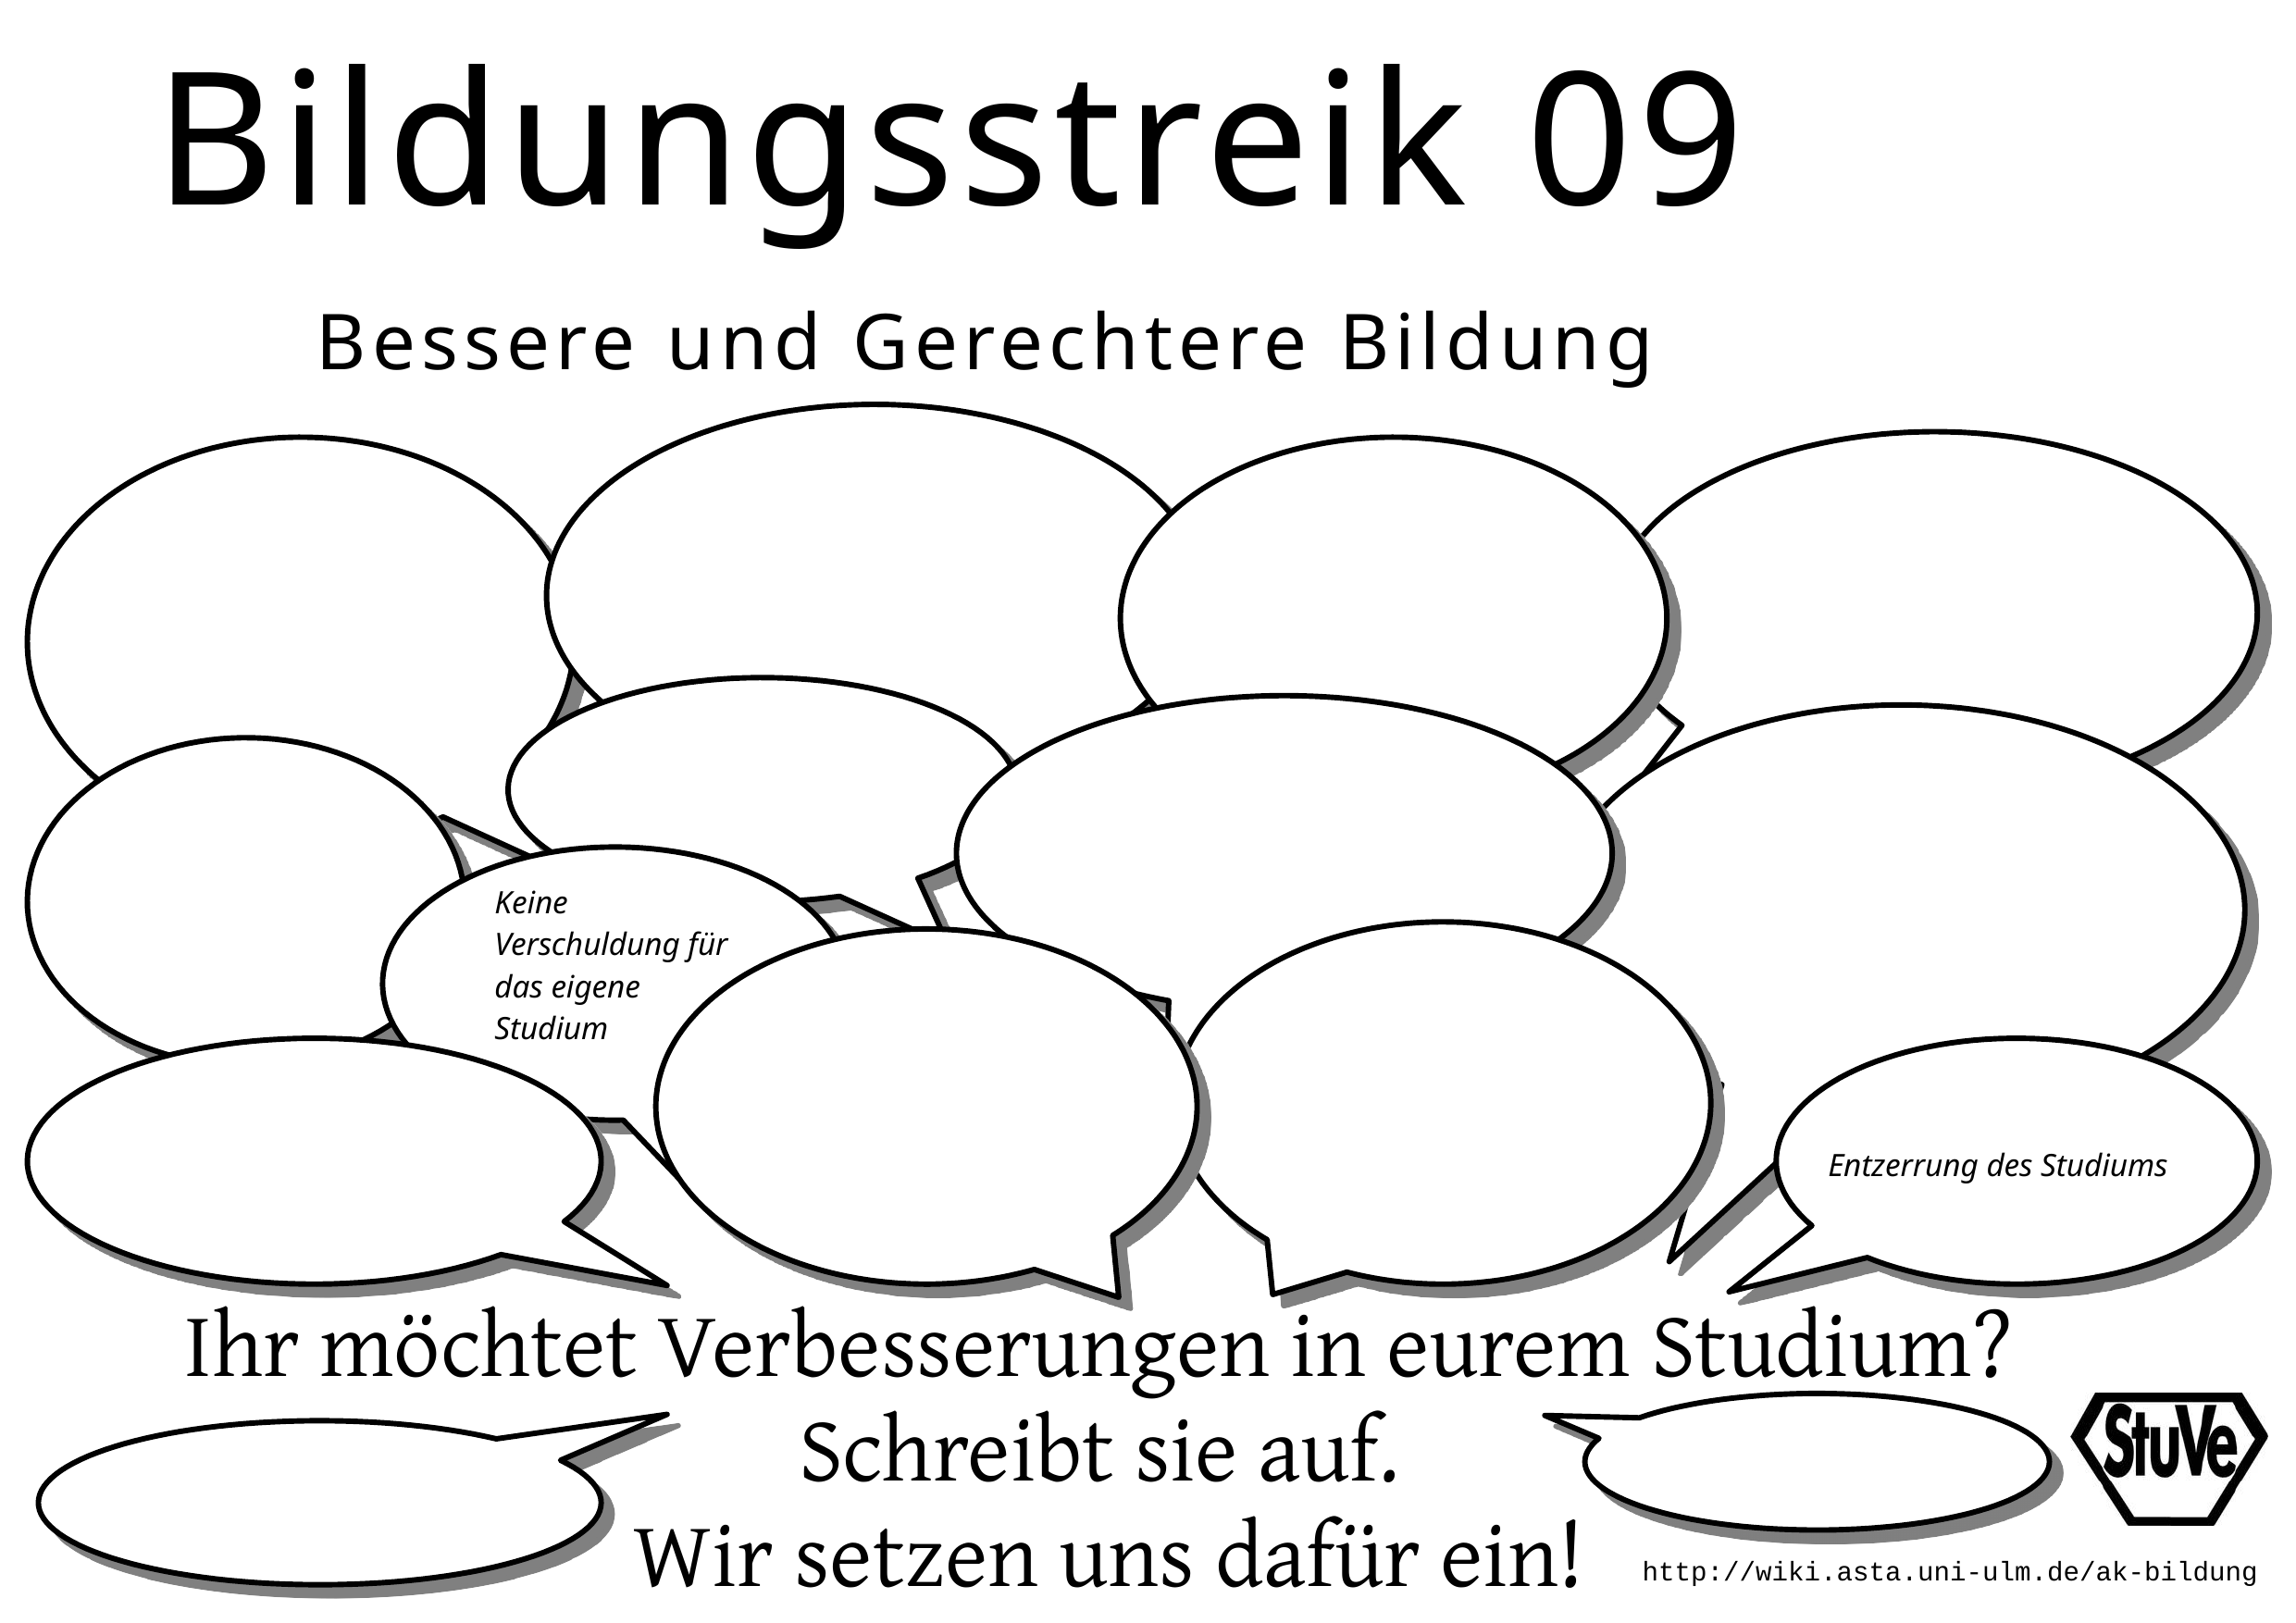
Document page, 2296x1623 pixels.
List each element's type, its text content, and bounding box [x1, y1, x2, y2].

text_box Bildungsstreik 09 [141, 0, 2155, 291]
text_box Bessere und Gerechtere Bildung [303, 279, 1993, 417]
text_box [38, 1414, 667, 1585]
text_box Ihr möchtet Verbesserungen in eurem Studium? Schreibt sie auf. Wir setzen uns dafür ein! [170, 1289, 2091, 1619]
text_box Entzerrung des Studiums [1814, 1136, 2225, 1192]
text_box Keine Verschuldung für das eigene Studium [480, 873, 765, 1052]
text_box http://wiki.asta.uni-ulm.de/ak-bildung [1628, 1552, 2285, 1618]
text_box [1545, 1393, 2050, 1530]
text_box [27, 404, 2258, 1298]
picture [2070, 1393, 2268, 1526]
